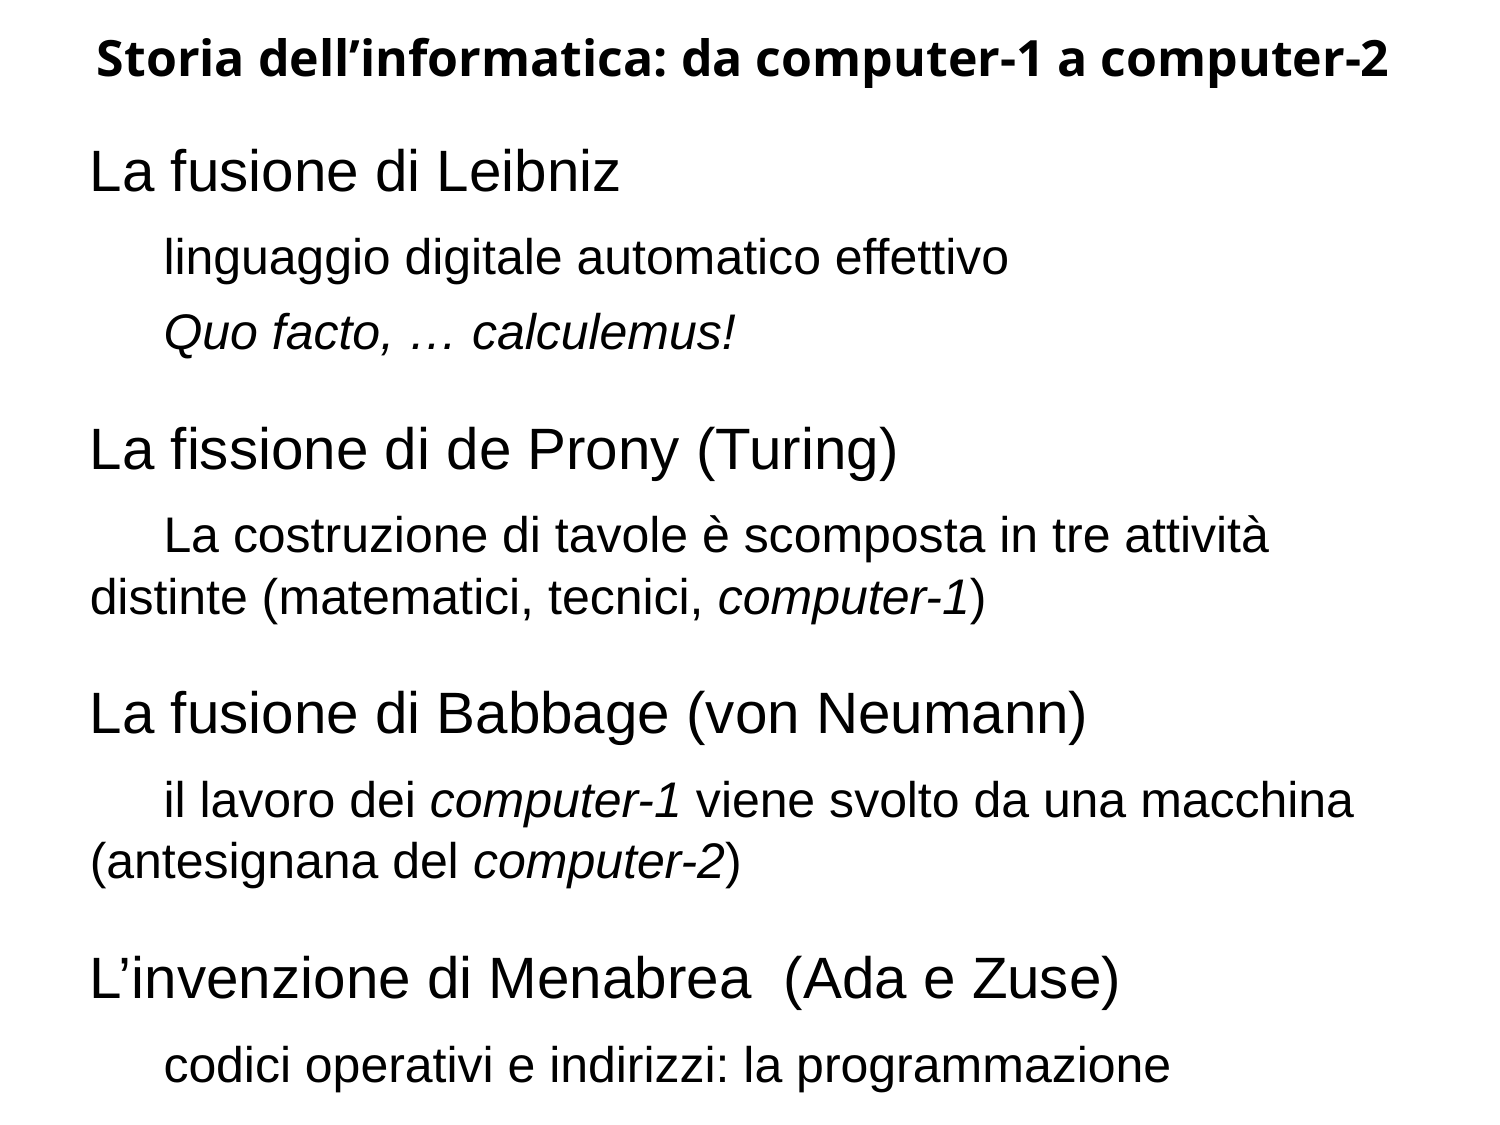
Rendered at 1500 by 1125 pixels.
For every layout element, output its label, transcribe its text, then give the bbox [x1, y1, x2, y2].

list La fusione di Leibniz linguaggio digitale automatico effettivo Quo facto, … calculemus! La fissione di de Prony (Turing) La costruzione di tavole è scomposta in tre attività distinte (matematici, tecnici, computer-1) La fusione di Babbage (von Neumann) il lavoro dei computer-1 viene svolto da una macchina (antesignana del computer-2) L’invenzione di Menabrea (Ada e Zuse) codici operativi e indirizzi: la programmazione [75, 125, 1425, 1083]
title Storia dell’informatica: da computer-1 a computer-2 [75, 19, 1425, 114]
